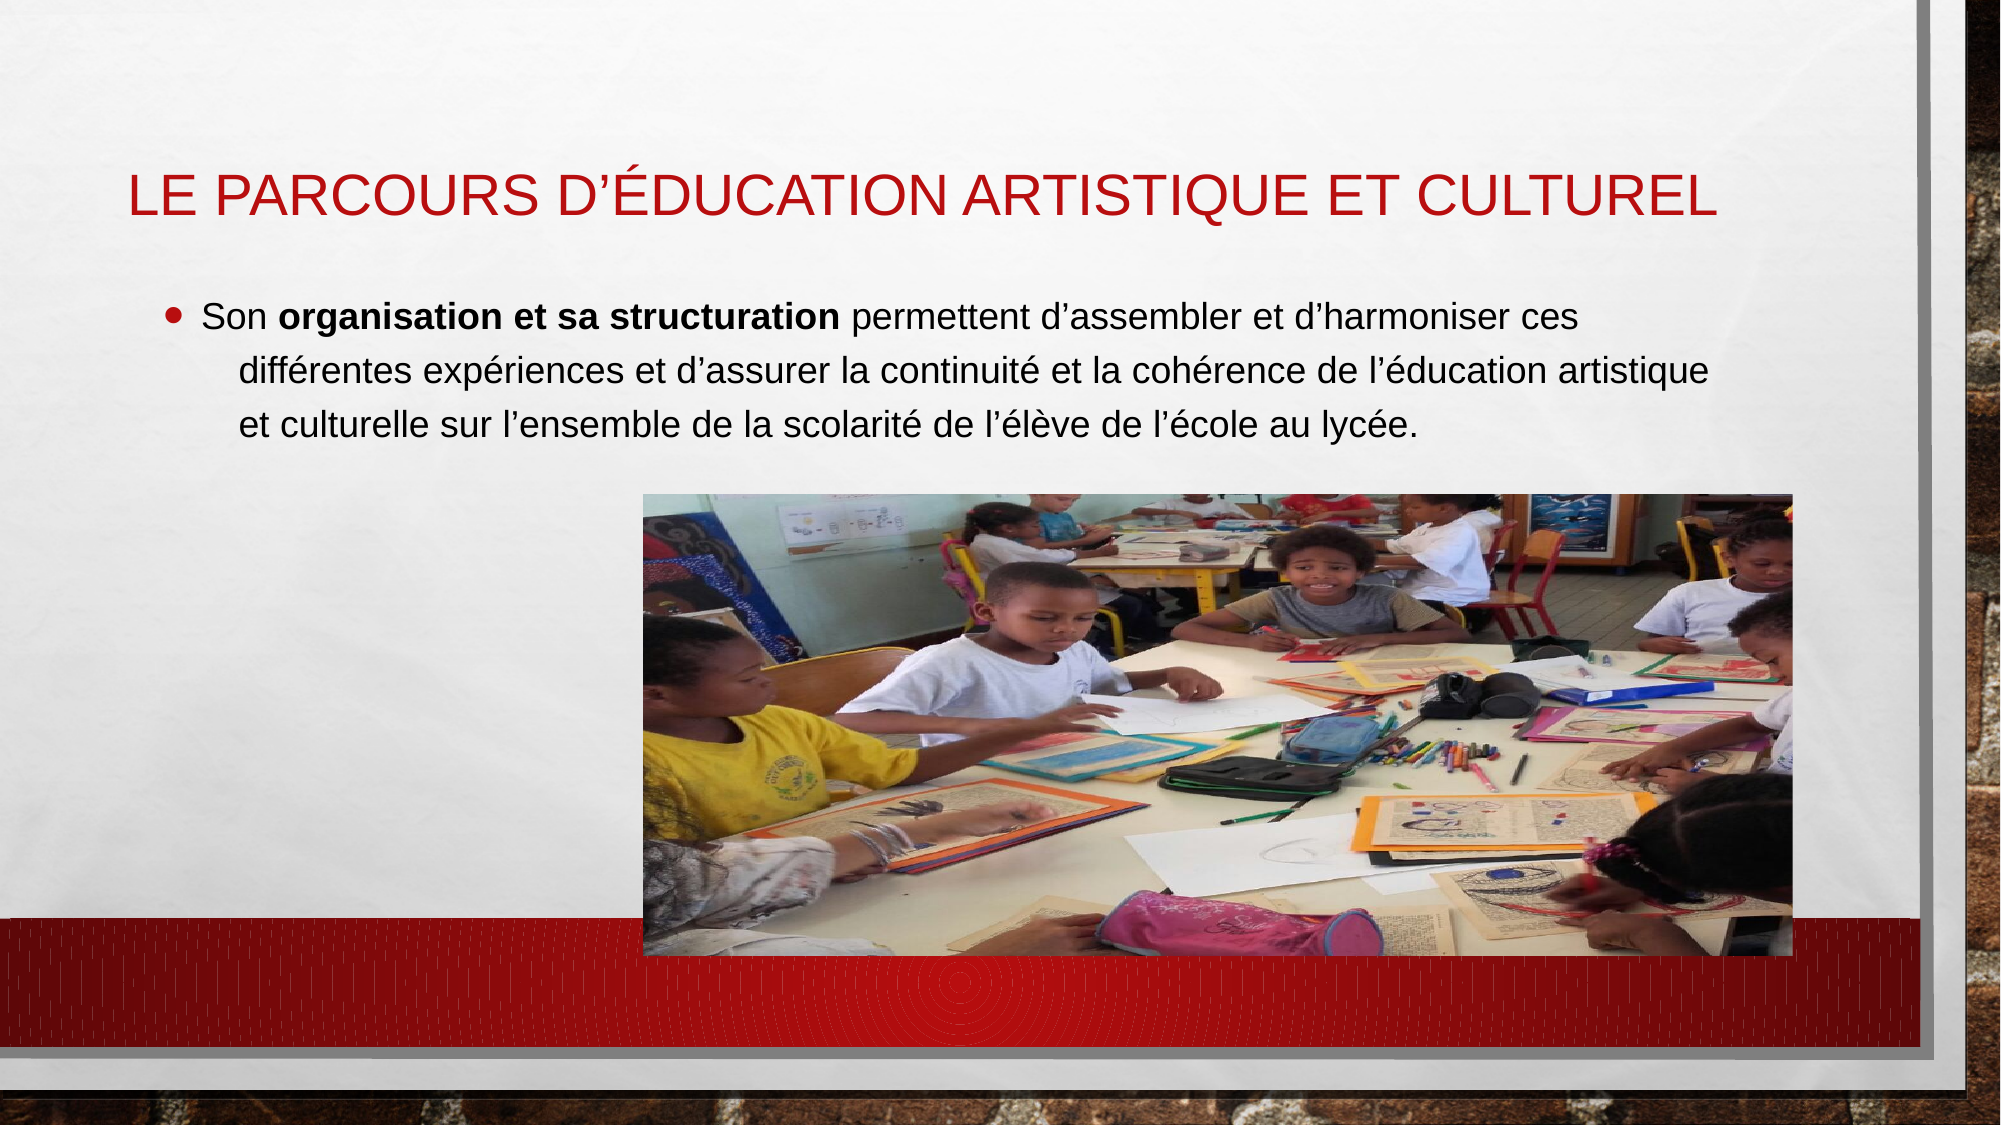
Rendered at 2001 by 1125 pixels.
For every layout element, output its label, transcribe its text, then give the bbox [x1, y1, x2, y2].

picture [631, 494, 1793, 956]
title Le parcours d’éducation artistique et culturel [112, 54, 1819, 339]
list Son organisation et sa structuration permettent d’assembler et d’harmoniser ces différentes expériences et d’assurer la continuité et la cohérence de l’éducation artistique et culturelle sur l’ensemble de la scolarité de l’élève de l’école au lycée. [148, 275, 1729, 753]
